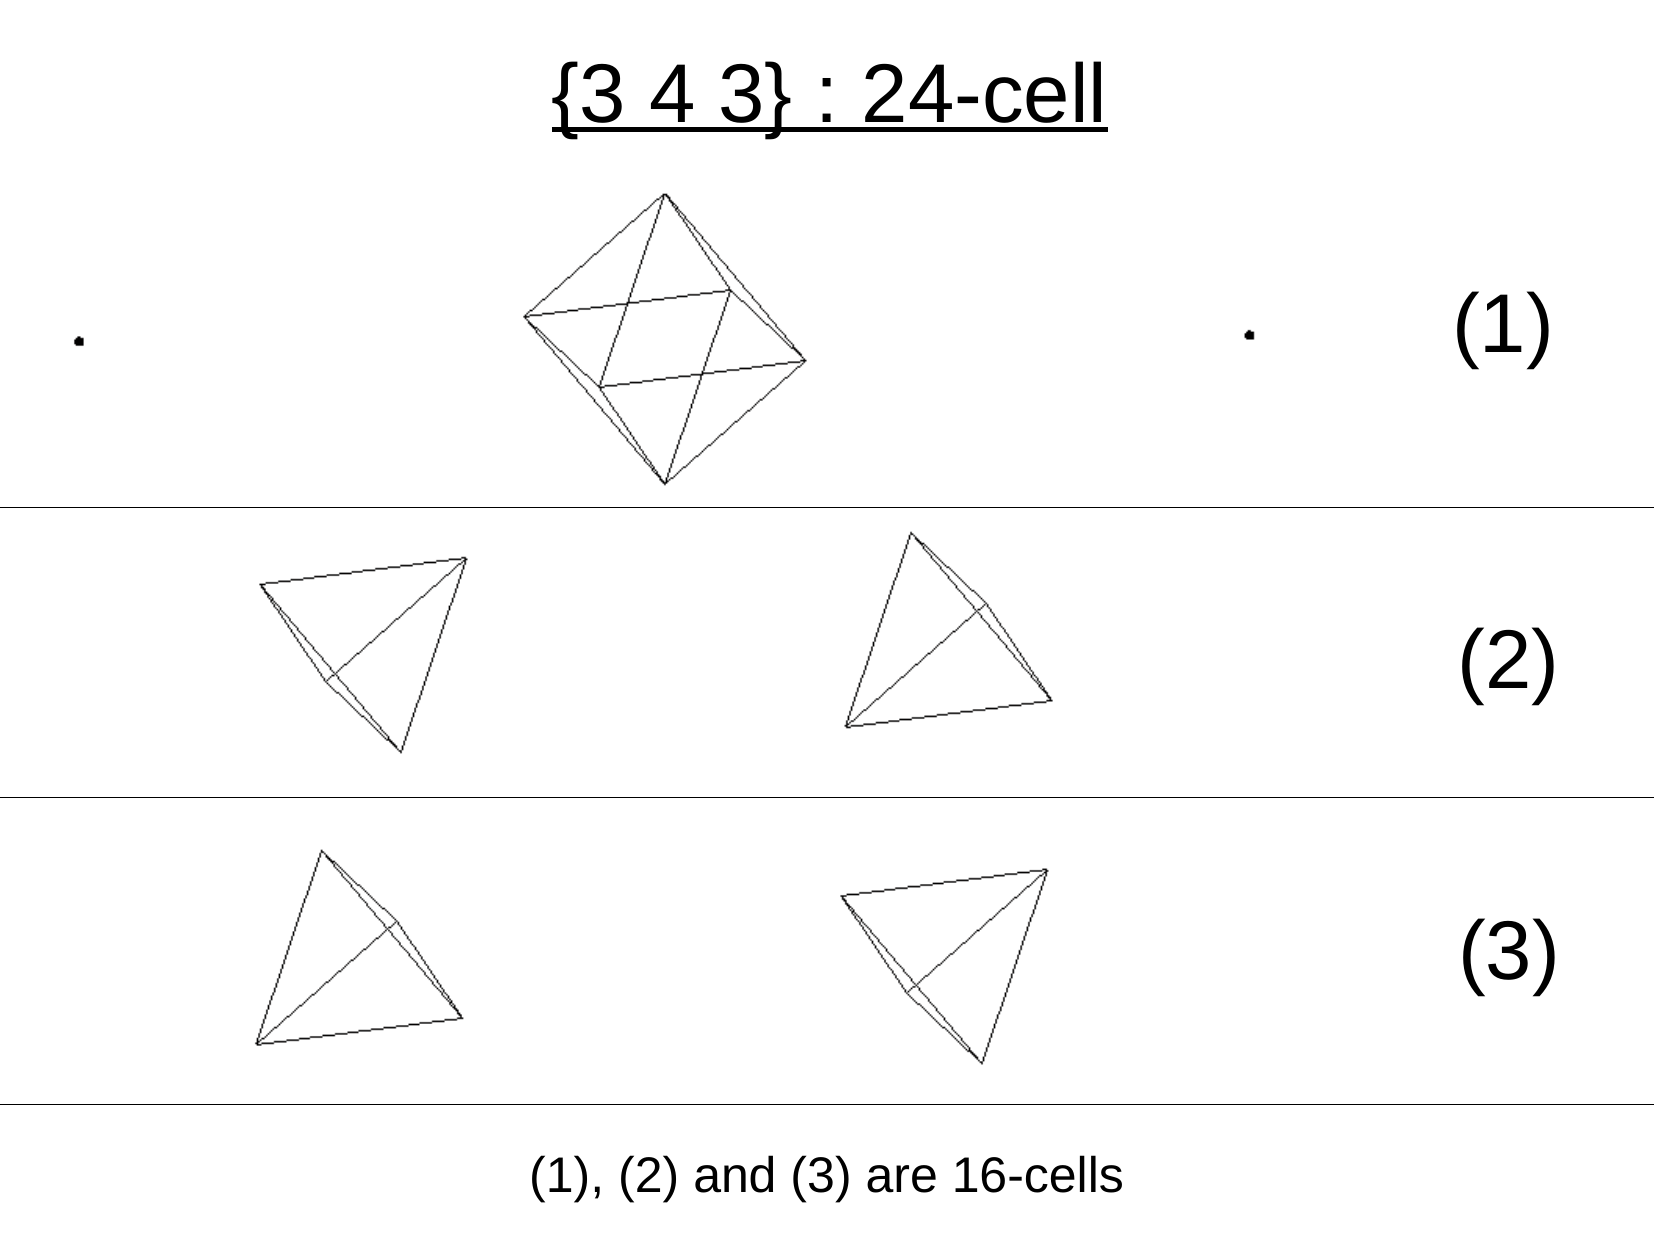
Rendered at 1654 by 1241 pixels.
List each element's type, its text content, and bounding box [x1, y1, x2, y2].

text_box (1), (2) and (3) are 16-cells [29, 1116, 1625, 1235]
title {3 4 3} : 24-cell [17, 0, 1642, 191]
picture [62, 191, 1259, 498]
picture [232, 836, 1066, 1071]
text_box (2) [1435, 589, 1583, 732]
picture [255, 529, 1067, 763]
text_box (1) [1429, 252, 1577, 395]
text_box (3) [1435, 879, 1583, 1022]
